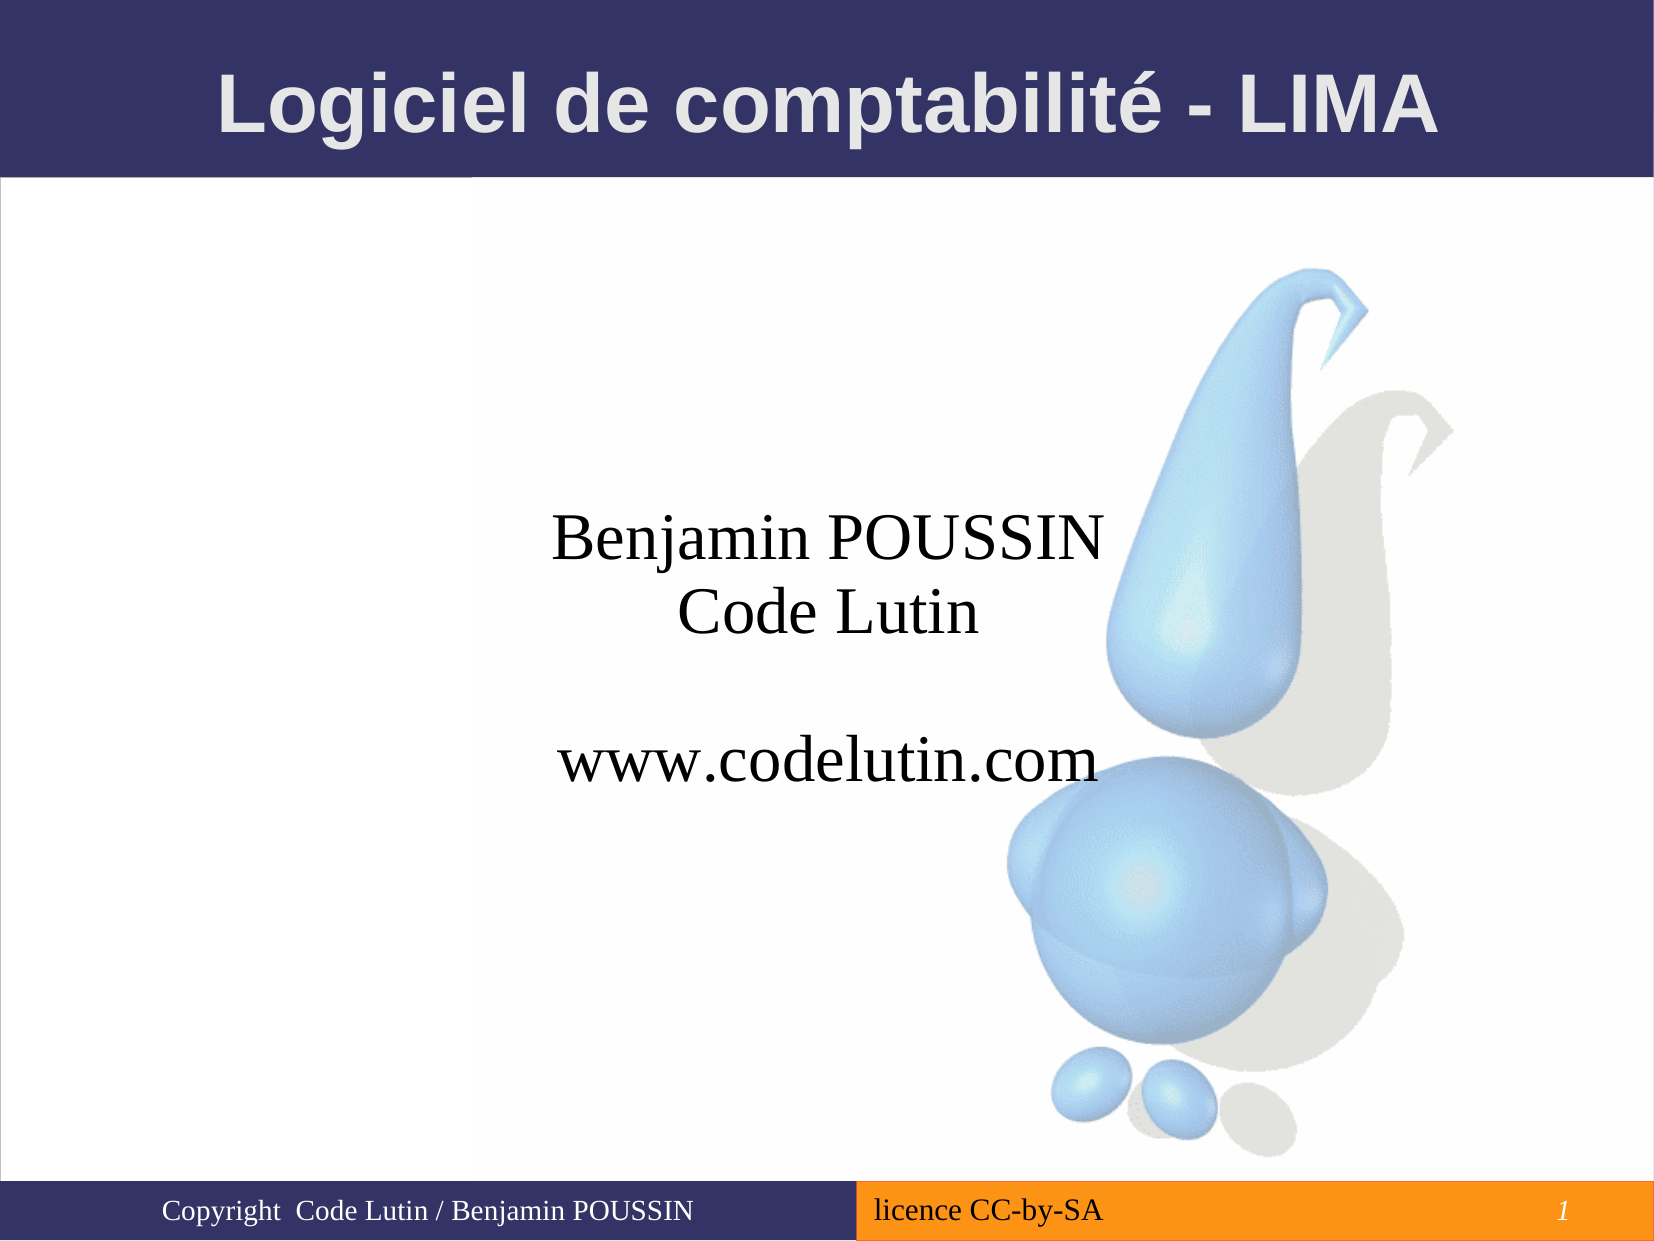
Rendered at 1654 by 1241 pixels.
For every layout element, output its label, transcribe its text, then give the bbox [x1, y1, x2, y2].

title Logiciel de comptabilité - LIMA [123, 0, 1536, 208]
text_box Benjamin POUSSIN Code Lutin www.codelutin.com [35, 500, 1595, 797]
picture [472, 178, 1654, 1181]
